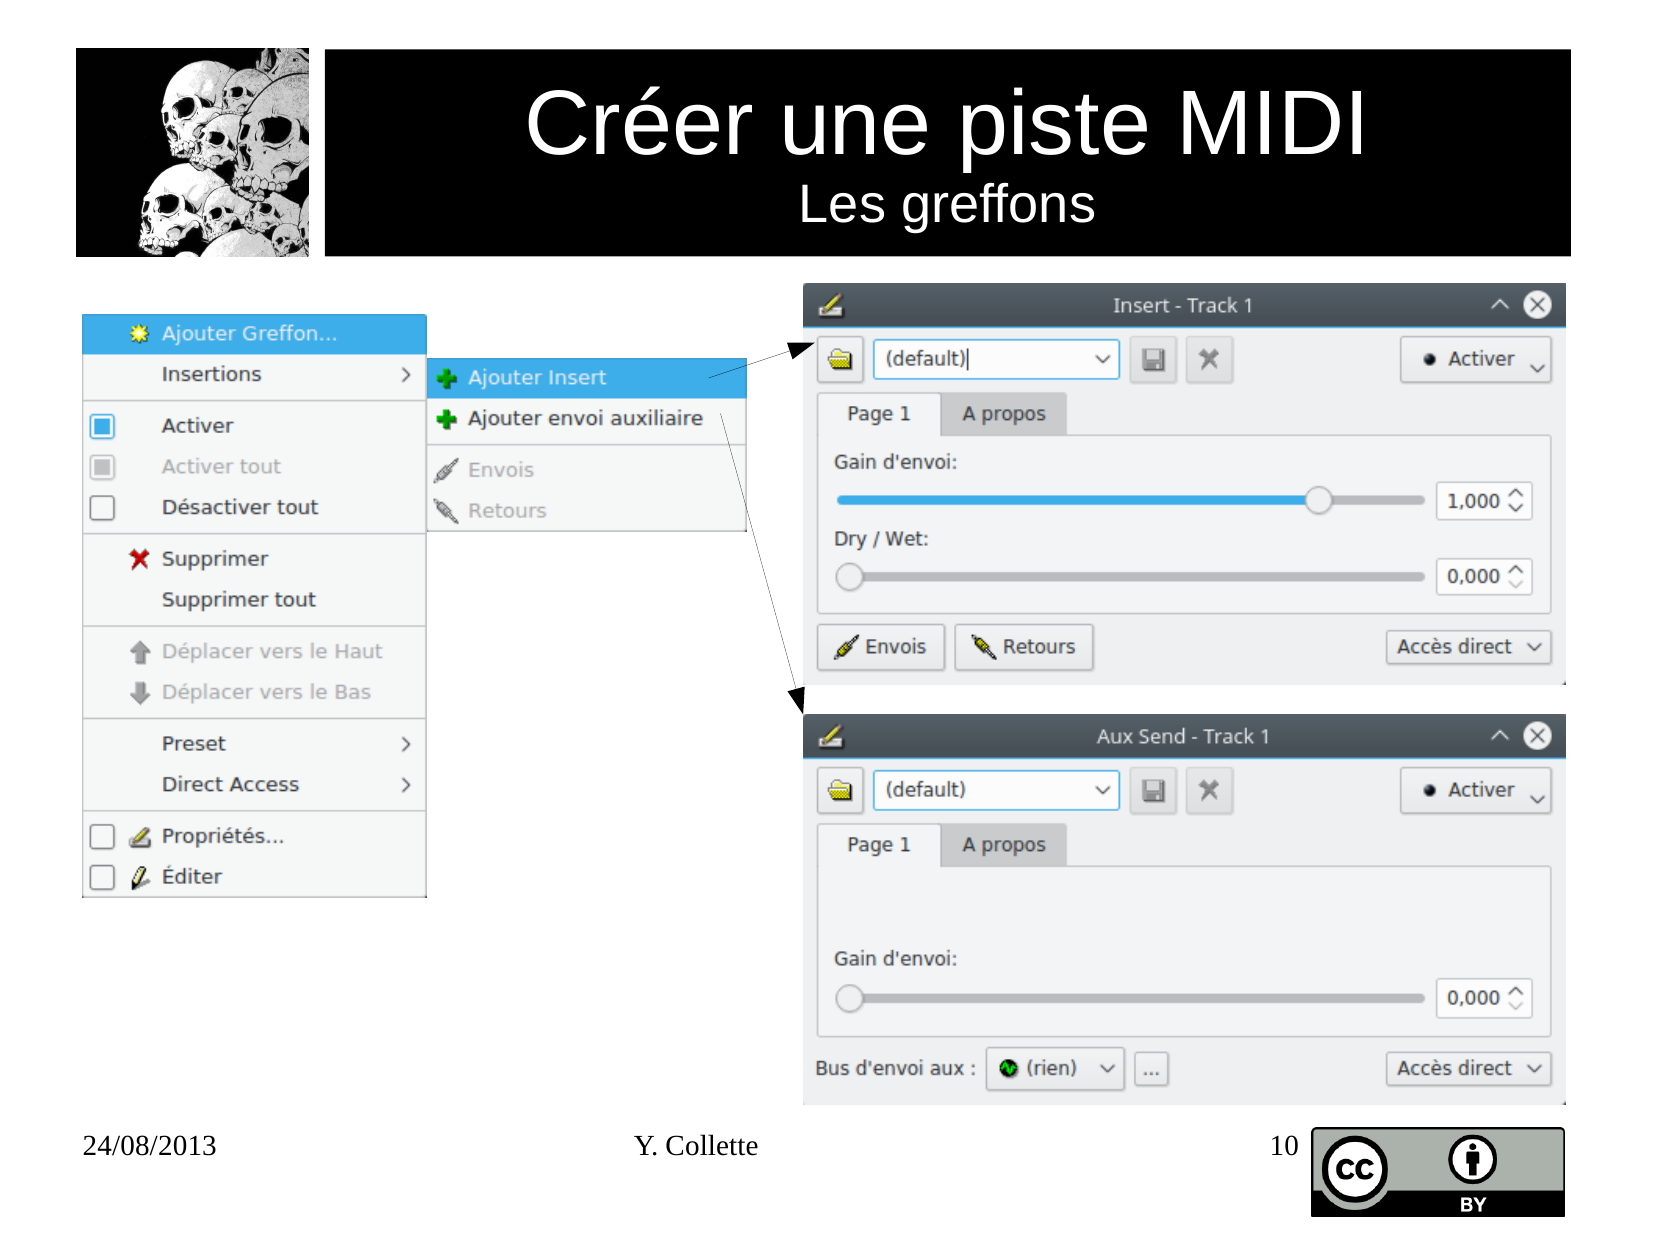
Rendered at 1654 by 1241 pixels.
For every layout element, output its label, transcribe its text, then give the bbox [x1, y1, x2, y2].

picture [803, 283, 1566, 685]
picture [803, 714, 1566, 1106]
picture [82, 314, 747, 898]
title Créer une piste MIDI Les greffons [324, 49, 1571, 257]
picture [1311, 1127, 1565, 1217]
picture [76, 48, 309, 257]
